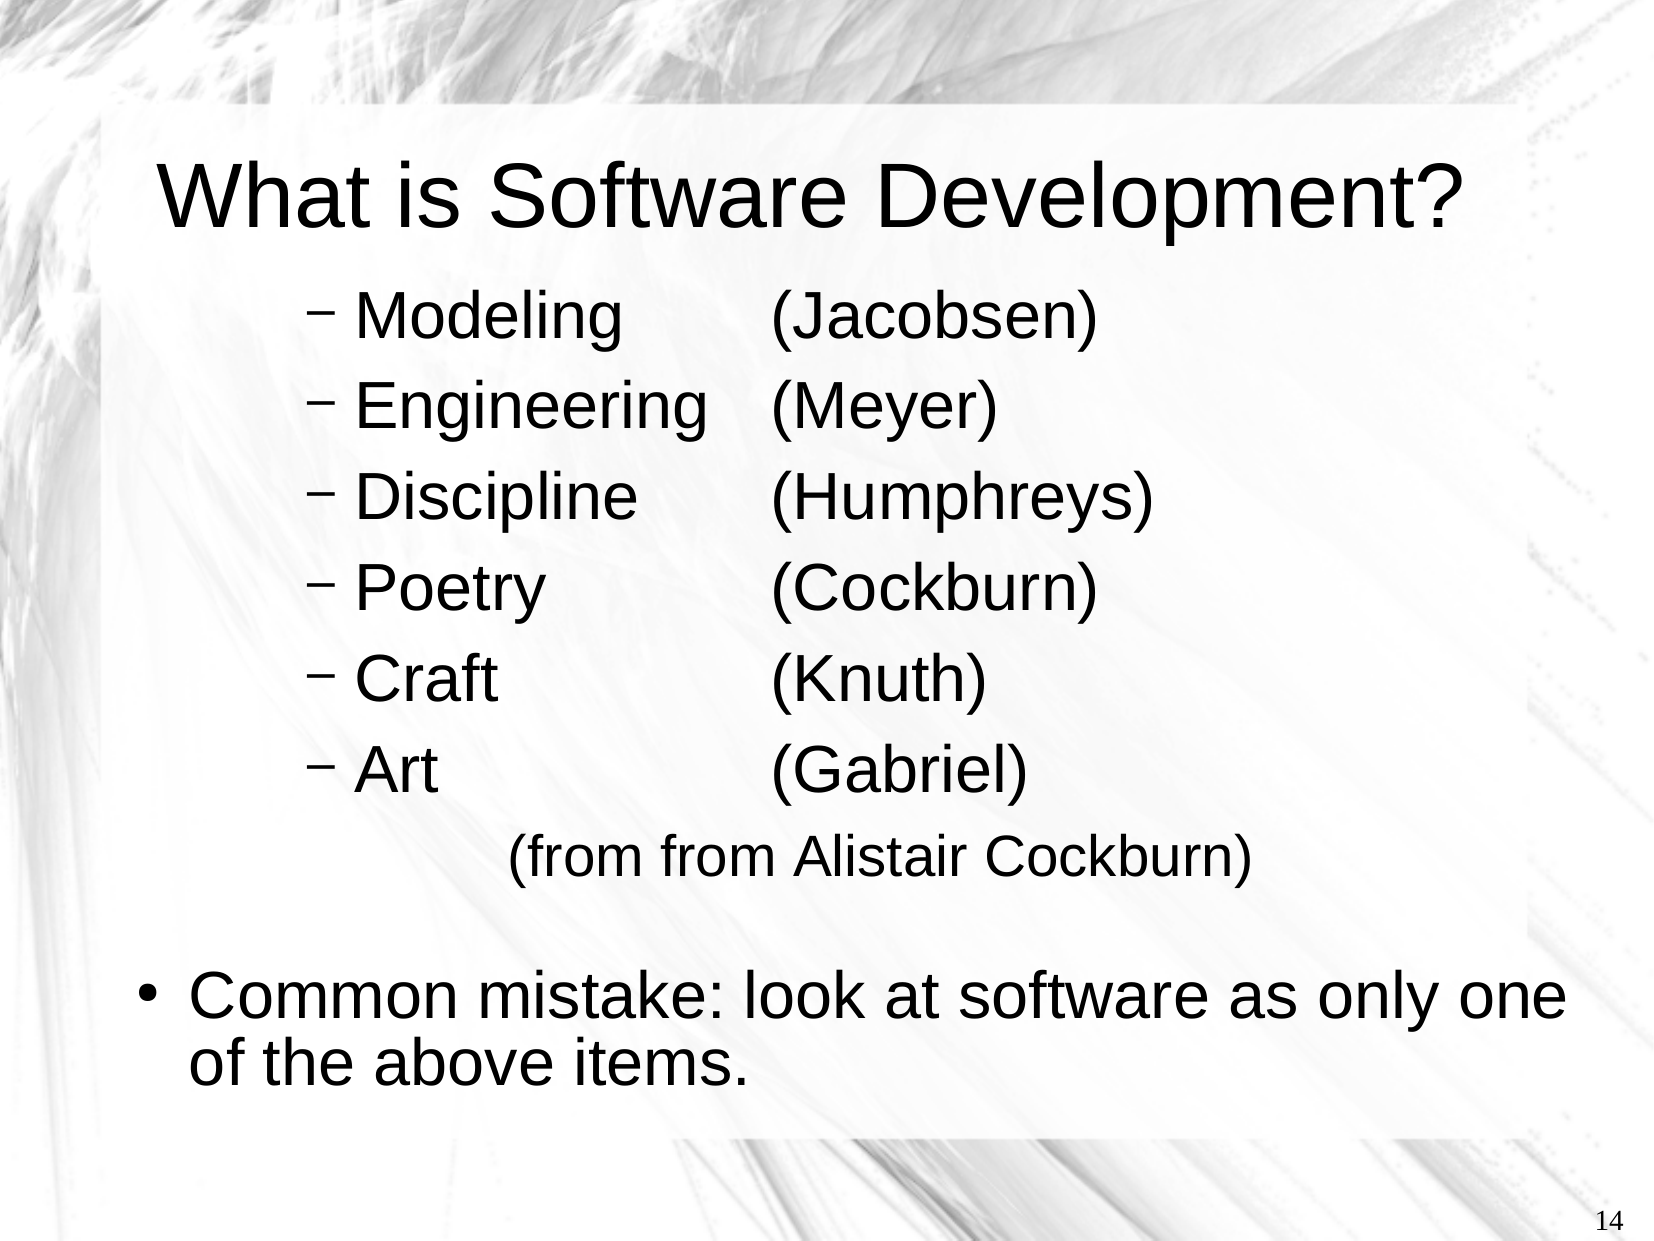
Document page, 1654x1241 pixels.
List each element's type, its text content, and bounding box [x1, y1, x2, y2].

title What is Software Development? [118, 119, 1506, 273]
picture [0, 0, 1654, 1241]
list Modeling (Jacobsen) Engineering (Meyer) Discipline (Humphreys) Poetry (Cockburn) Craft (Knuth) Art (Gabriel) (from from Alistair Cockburn) Common mistake: look at software as only one of the above items. [118, 284, 1571, 1123]
